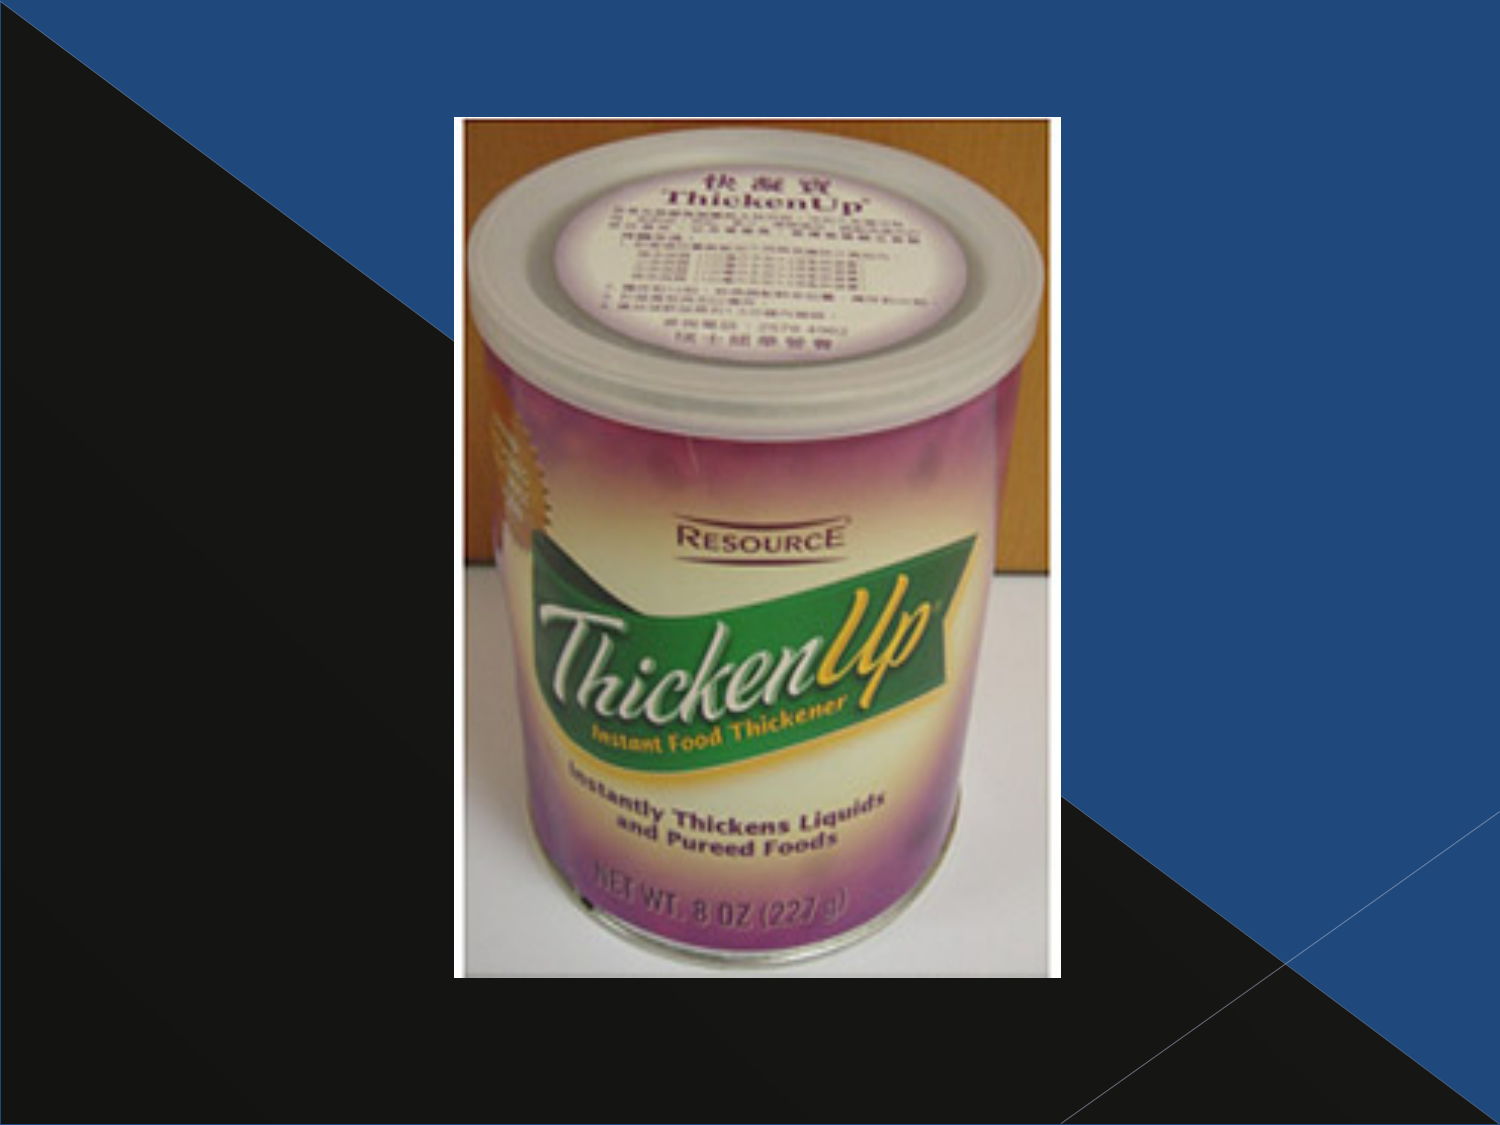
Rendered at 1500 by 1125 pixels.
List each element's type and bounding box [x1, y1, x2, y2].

picture [454, 117, 1061, 978]
